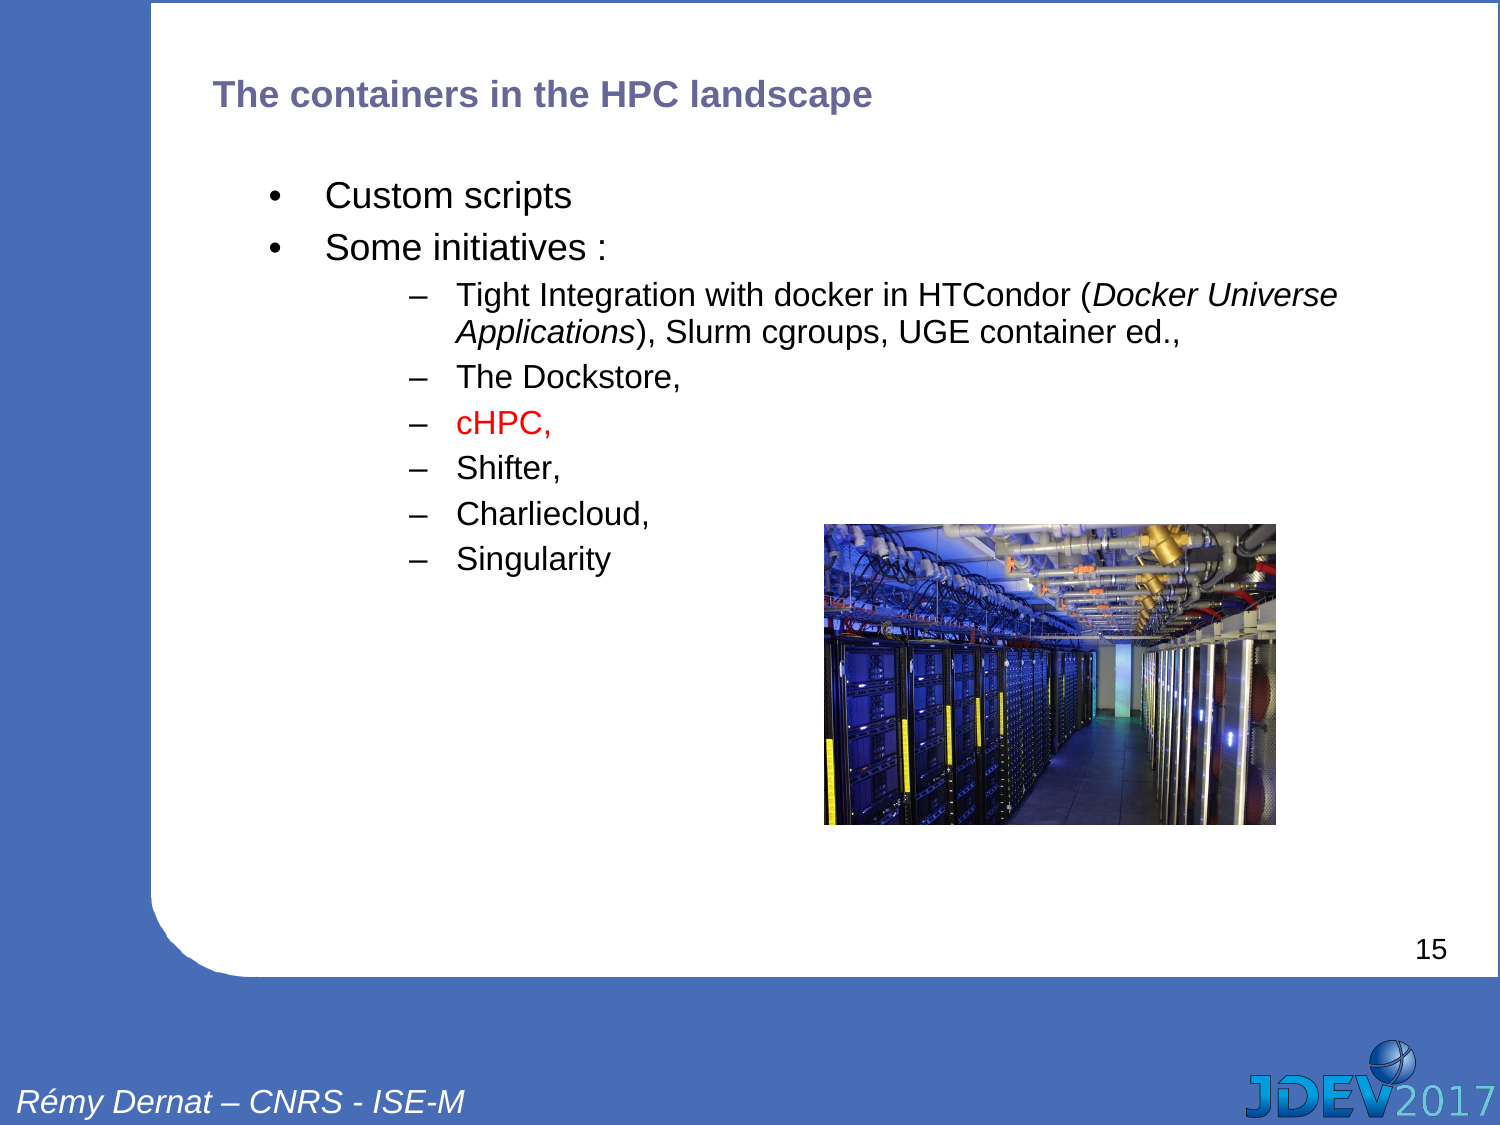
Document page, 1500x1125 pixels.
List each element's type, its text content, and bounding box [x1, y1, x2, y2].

picture [0, 0, 1500, 1125]
text_box Rémy Dernat – CNRS - ISE-M [0, 1075, 488, 1125]
title The containers in the HPC landscape [212, 24, 1447, 164]
list Custom scripts Some initiatives : Tight Integration with docker in HTCondor (Docker Universe Applications), Slurm cgroups, UGE container ed., The Dockstore, cHPC, Shifter, Charliecloud, Singularity [212, 174, 1448, 828]
